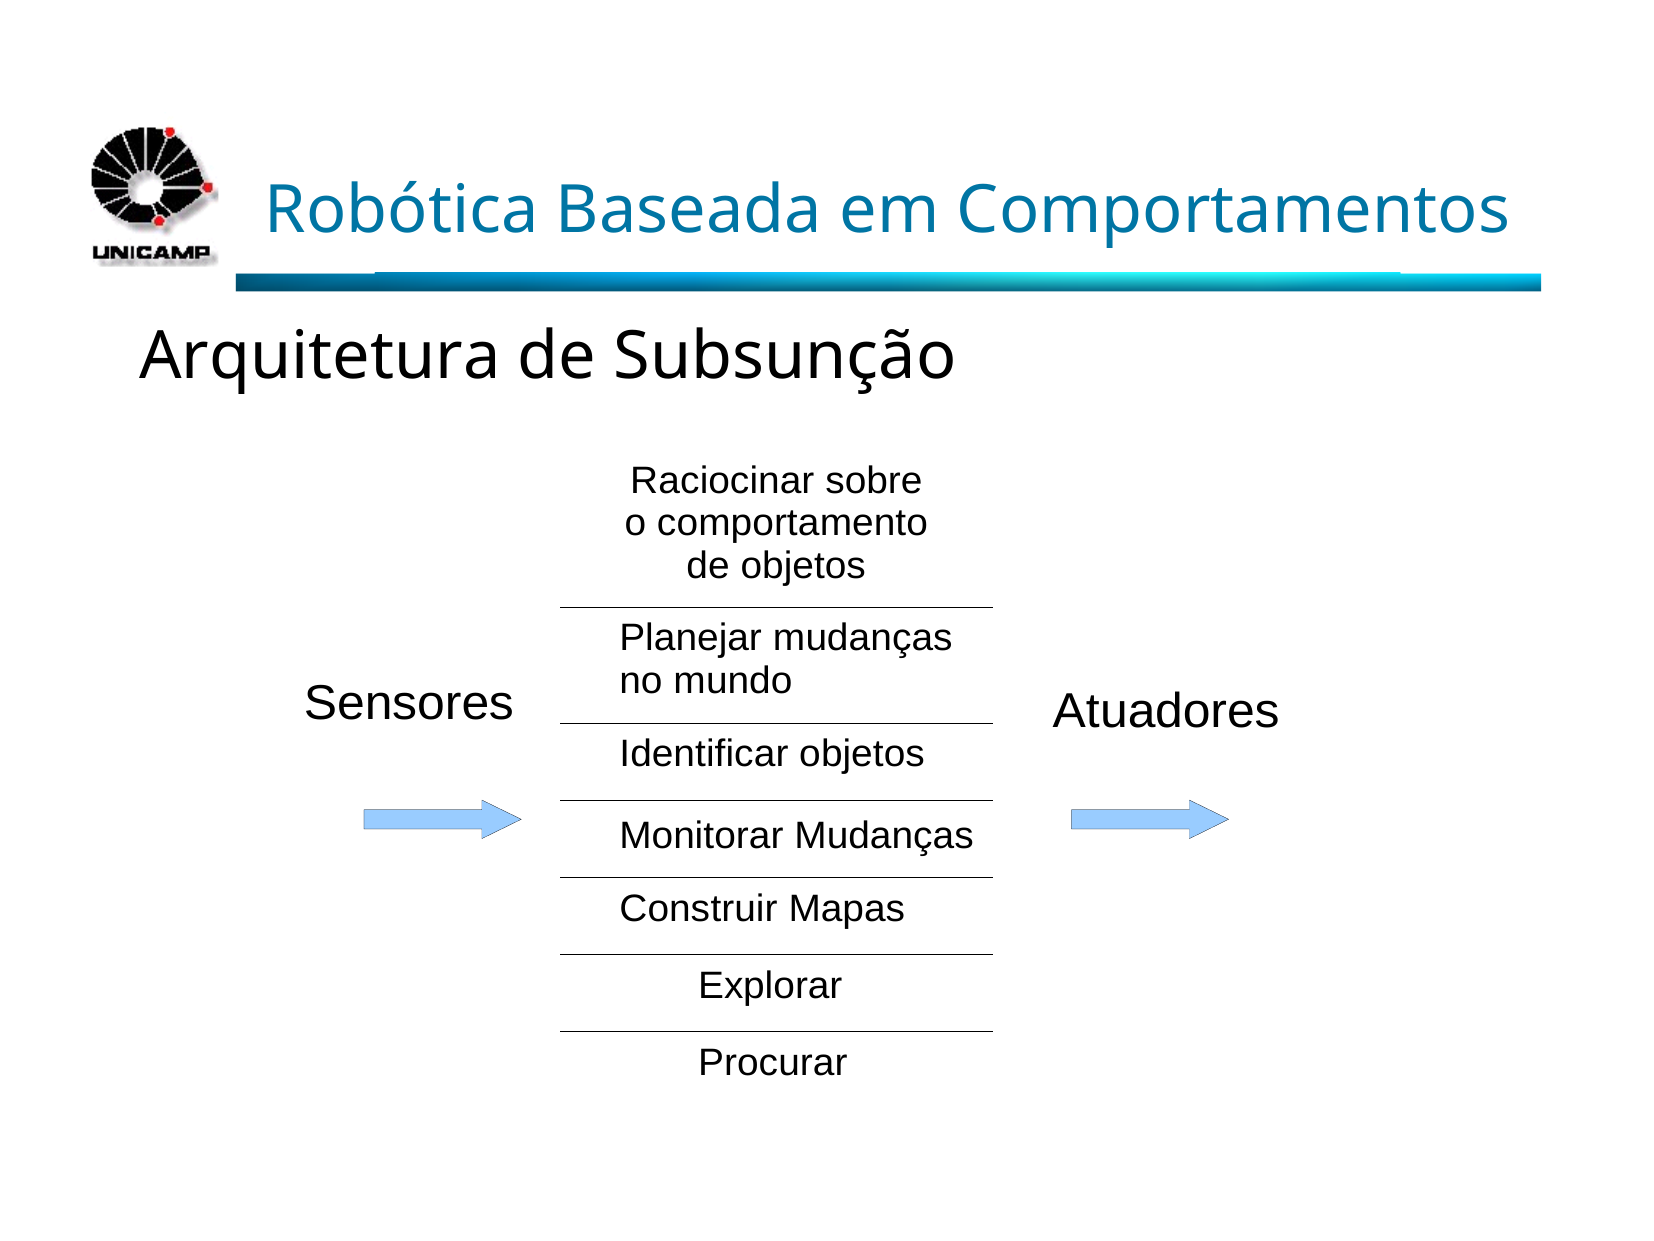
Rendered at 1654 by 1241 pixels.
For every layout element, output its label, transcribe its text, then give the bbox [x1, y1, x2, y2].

chart [227, 357, 1335, 1107]
picture [125, 272, 1654, 295]
title Robótica Baseada em Comportamentos [264, 42, 1534, 250]
list Arquitetura de Subsunção [121, 309, 1534, 1182]
